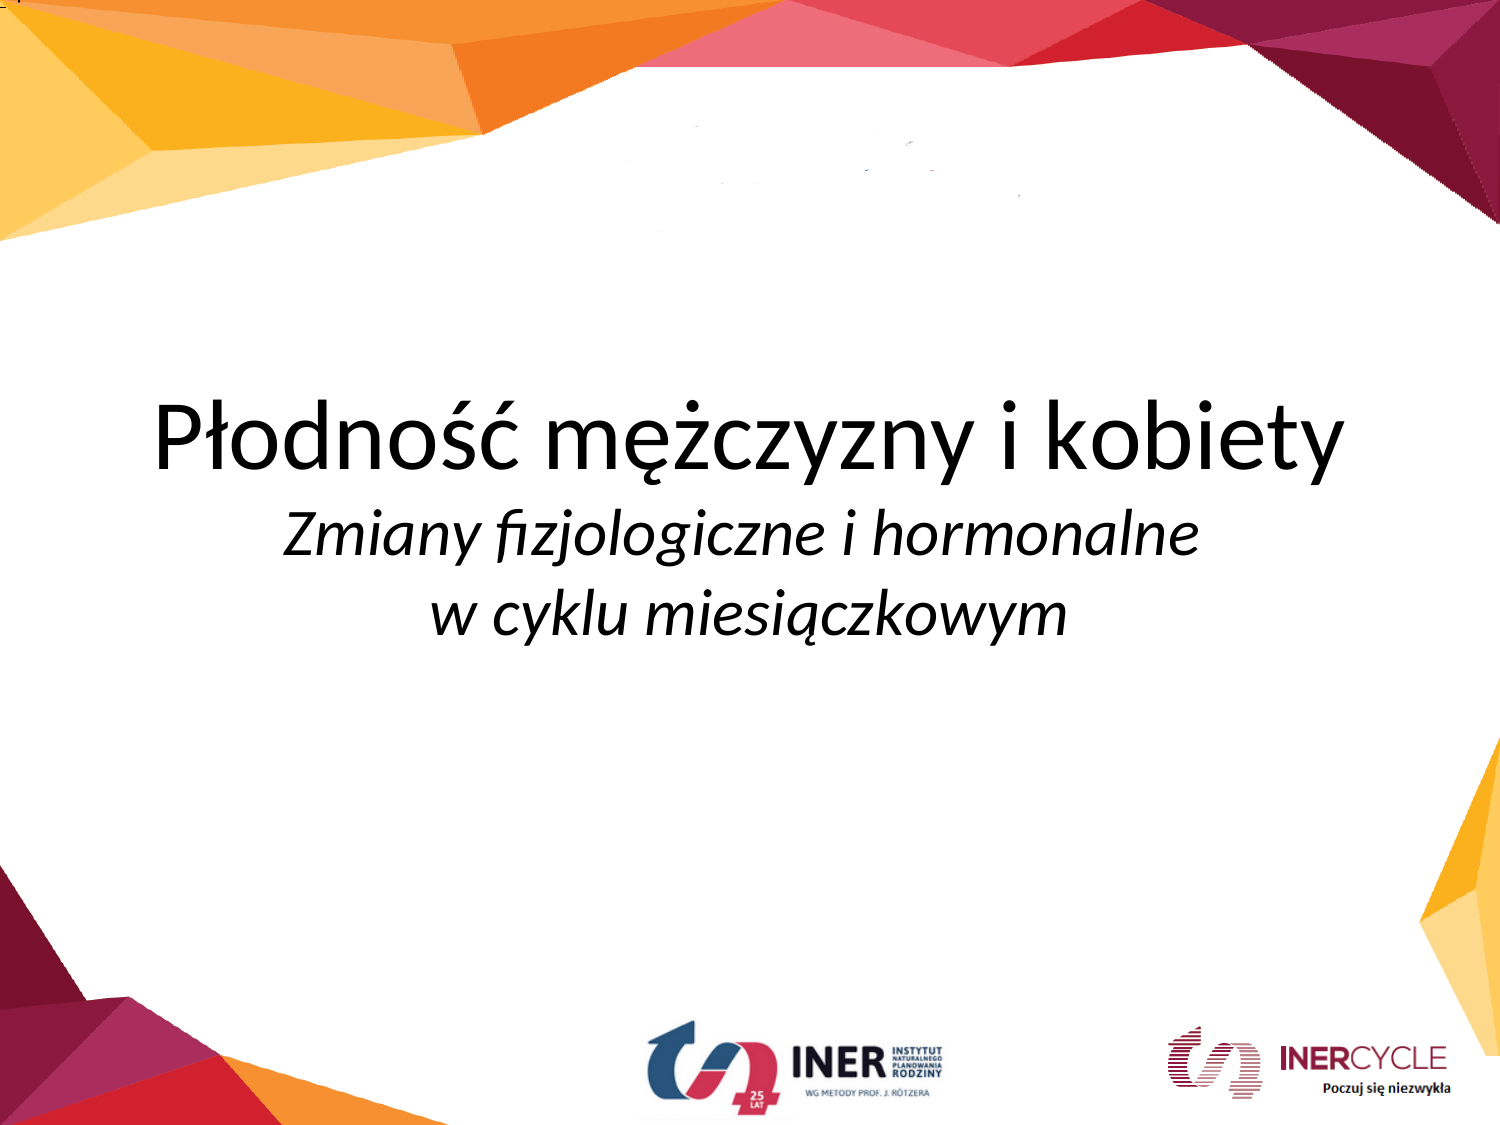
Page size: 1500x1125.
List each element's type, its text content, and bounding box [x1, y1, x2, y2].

text_box Płodność mężczyzny i kobiety Zmiany fizjologiczne i hormonalne w cyklu miesiączkowym [112, 361, 1388, 651]
